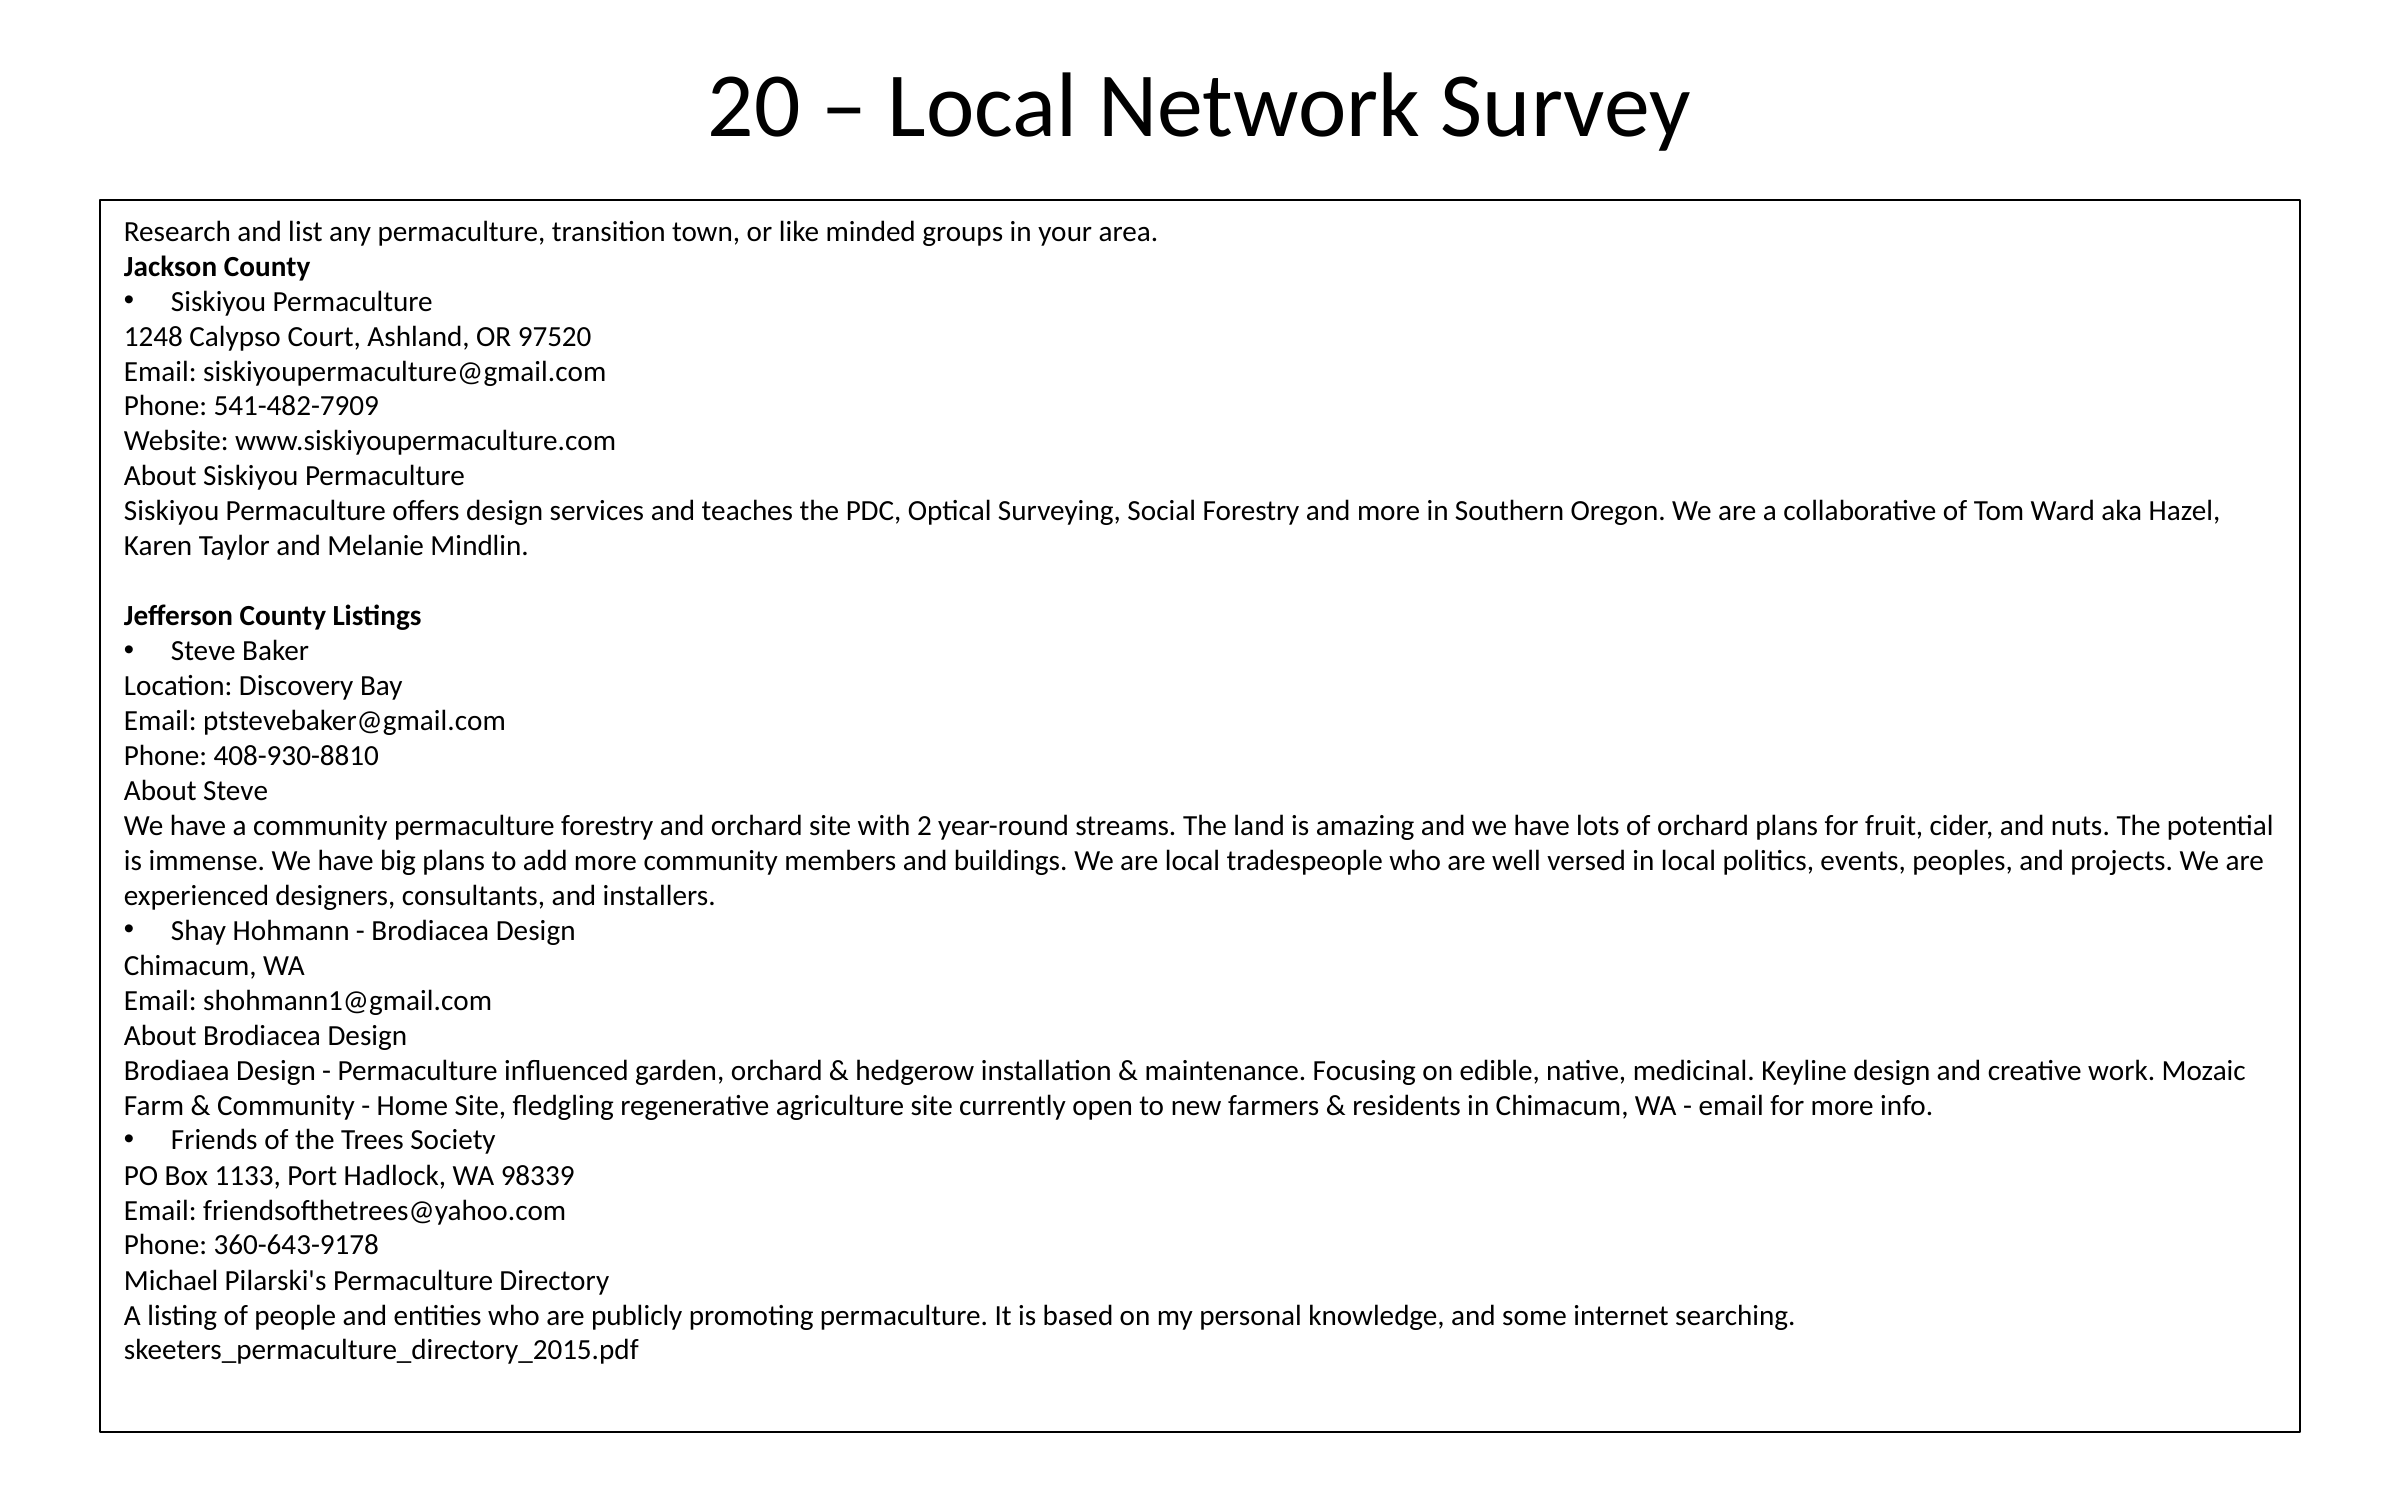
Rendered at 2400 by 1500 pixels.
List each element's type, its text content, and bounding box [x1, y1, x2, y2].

text_box Research and list any permaculture, transition town, or like minded groups in your area. Jackson County Siskiyou Permaculture 1248 Calypso Court, Ashland, OR 97520 Email: siskiyoupermaculture@gmail.com Phone: 541-482-7909 ​Website: www.siskiyoupermaculture.com About Siskiyou Permaculture Siskiyou Permaculture offers design services and teaches the PDC, Optical Surveying, Social Forestry and more in Southern Oregon. We are a collaborative of Tom Ward aka Hazel, Karen Taylor and Melanie Mindlin. Jefferson County Listings Steve Baker Location: Discovery Bay Email: ptstevebaker@gmail.com Phone: 408-930-8810 ​About Steve We have a community permaculture forestry and orchard site with 2 year-round streams. The land is amazing and we have lots of orchard plans for fruit, cider, and nuts. The potential is immense. We have big plans to add more community members and buildings. We are local tradespeople who are well versed in local politics, events, peoples, and projects. We are experienced designers, consultants, and installers. Shay Hohmann - Brodiacea Design Chimacum, WA Email: shohmann1@gmail.com About Brodiacea Design Brodiaea Design - Permaculture influenced garden, orchard & hedgerow installation & maintenance. Focusing on edible, native, medicinal. Keyline design and creative work. Mozaic Farm & Community - Home Site, fledgling regenerative agriculture site currently open to new farmers & residents in Chimacum, WA - email for more info. Friends of the Trees Society PO Box 1133, Port Hadlock, WA 98339 Email: friendsofthetrees@yahoo.com Phone: 360-643-9178 Michael Pilarski's Permaculture Directory A listing of people and entities who are publicly promoting permaculture. It is based on my personal knowledge, and some internet searching. skeeters_permaculture_directory_2015.pdf [99, 199, 2300, 1432]
text_box 20 – Local Network Survey [179, 33, 2220, 167]
